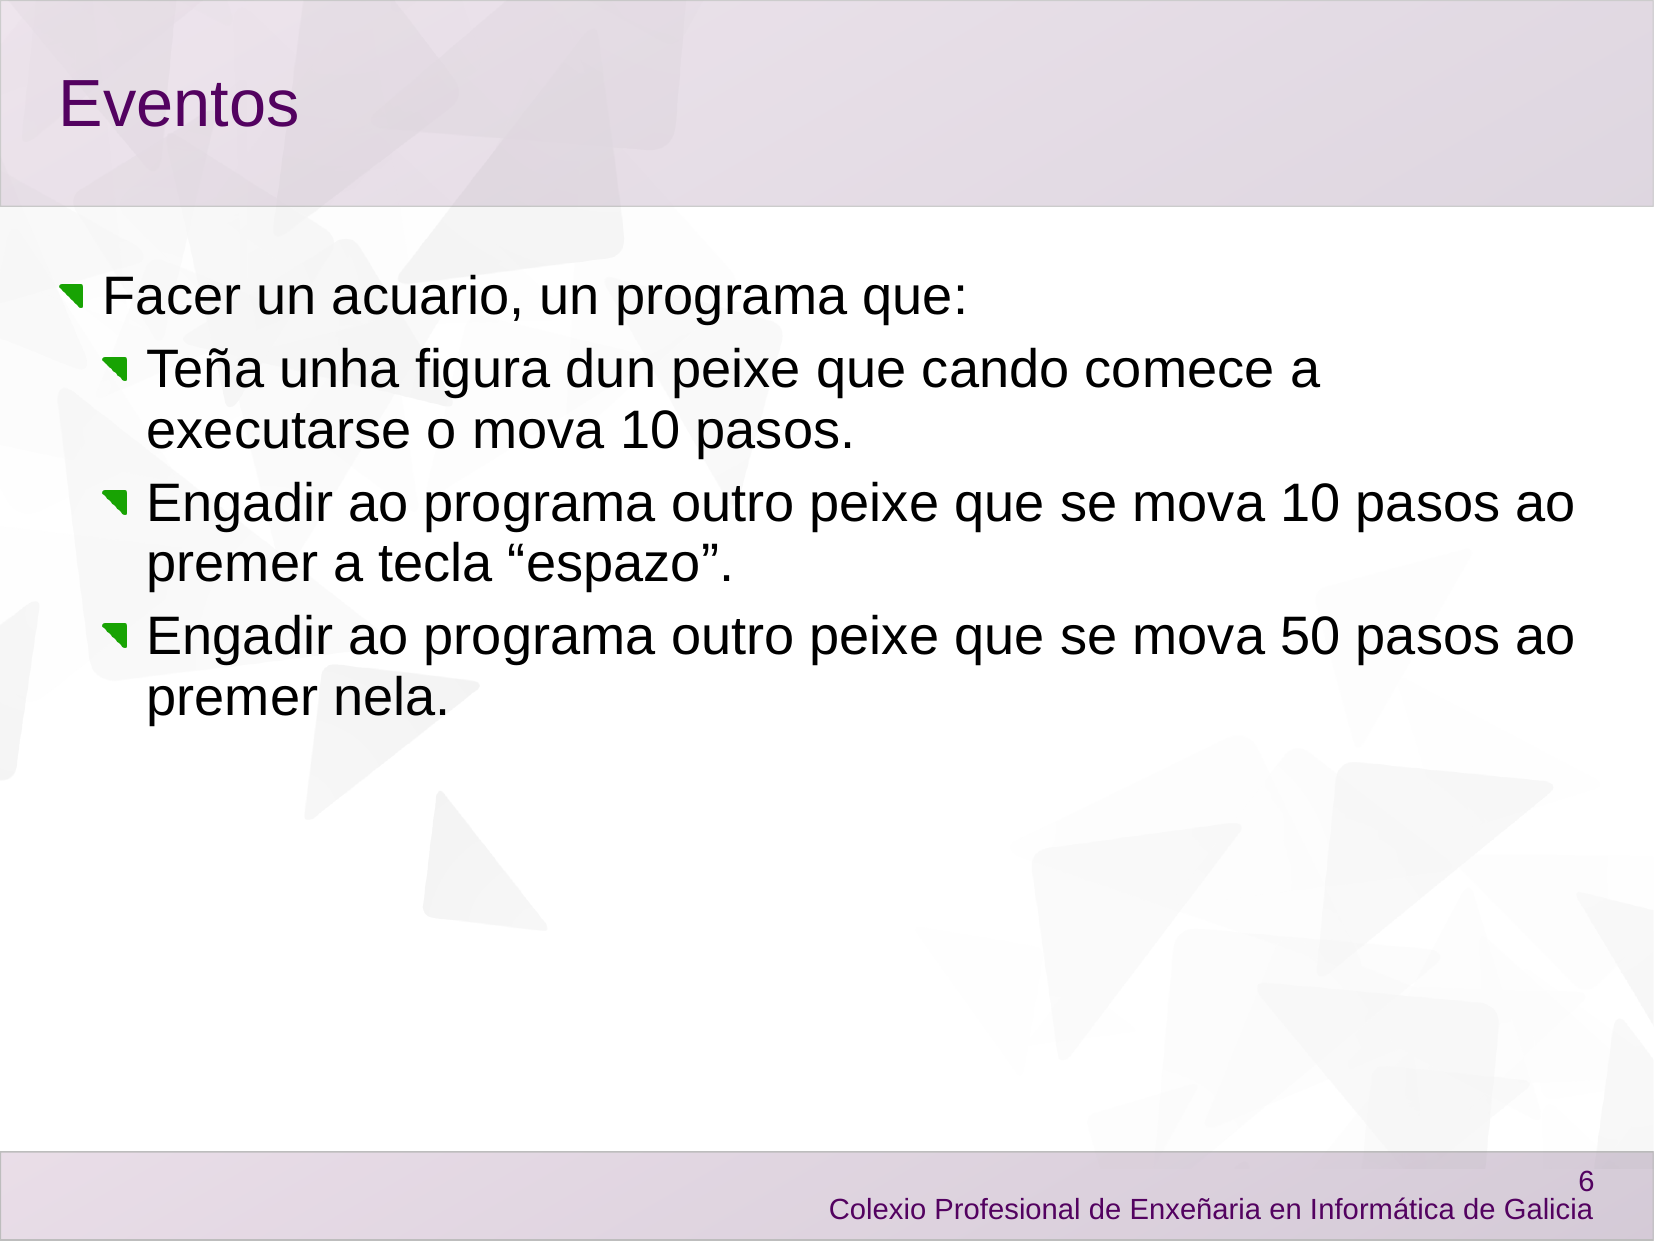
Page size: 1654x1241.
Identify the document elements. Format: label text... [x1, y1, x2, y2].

picture [915, 548, 1654, 1169]
title Eventos [59, 29, 1595, 178]
picture [0, 0, 783, 931]
list Facer un acuario, un programa que: Teña unha figura dun peixe que cando comece a executarse o mova 10 pasos. Engadir ao programa outro peixe que se mova 10 pasos ao premer a tecla “espazo”. Engadir ao programa outro peixe que se mova 50 pasos ao premer nela. [59, 265, 1595, 985]
